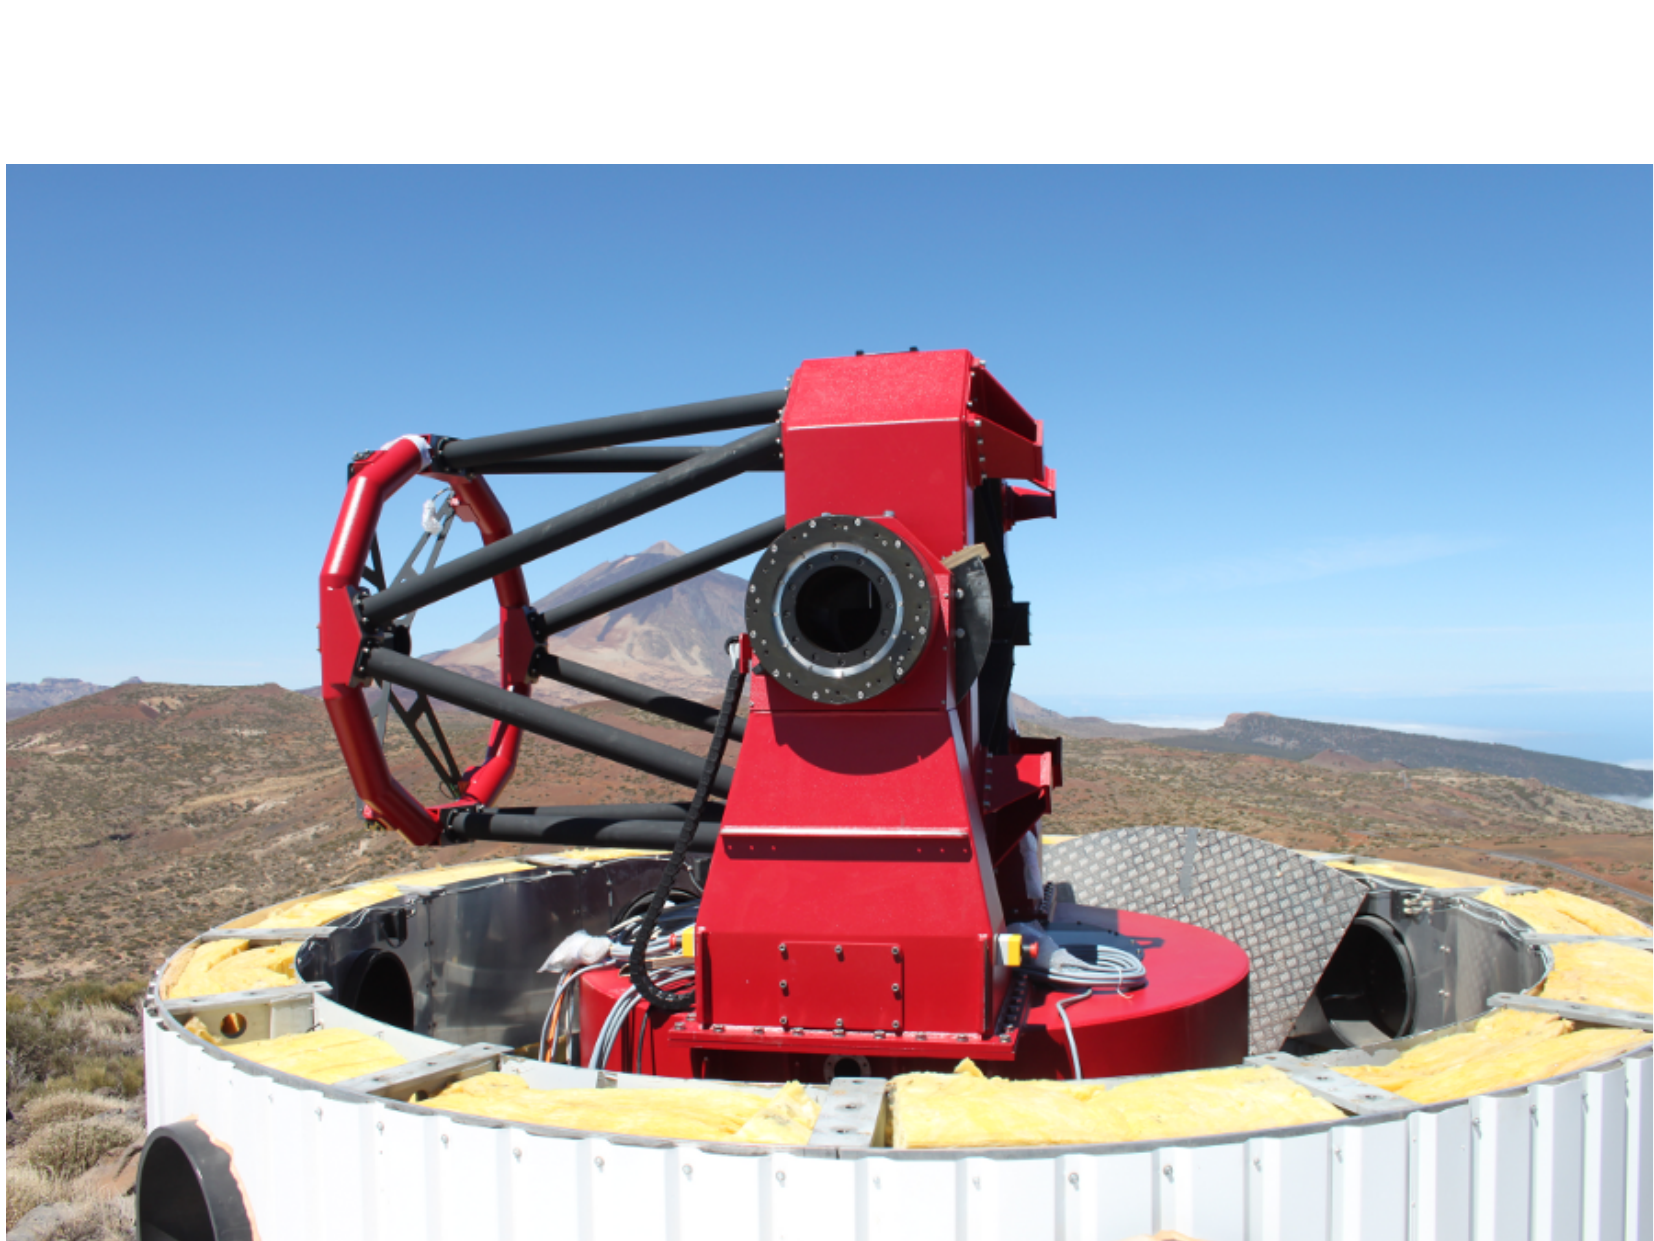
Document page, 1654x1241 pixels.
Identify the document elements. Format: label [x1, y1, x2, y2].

picture [6, 164, 1654, 1241]
